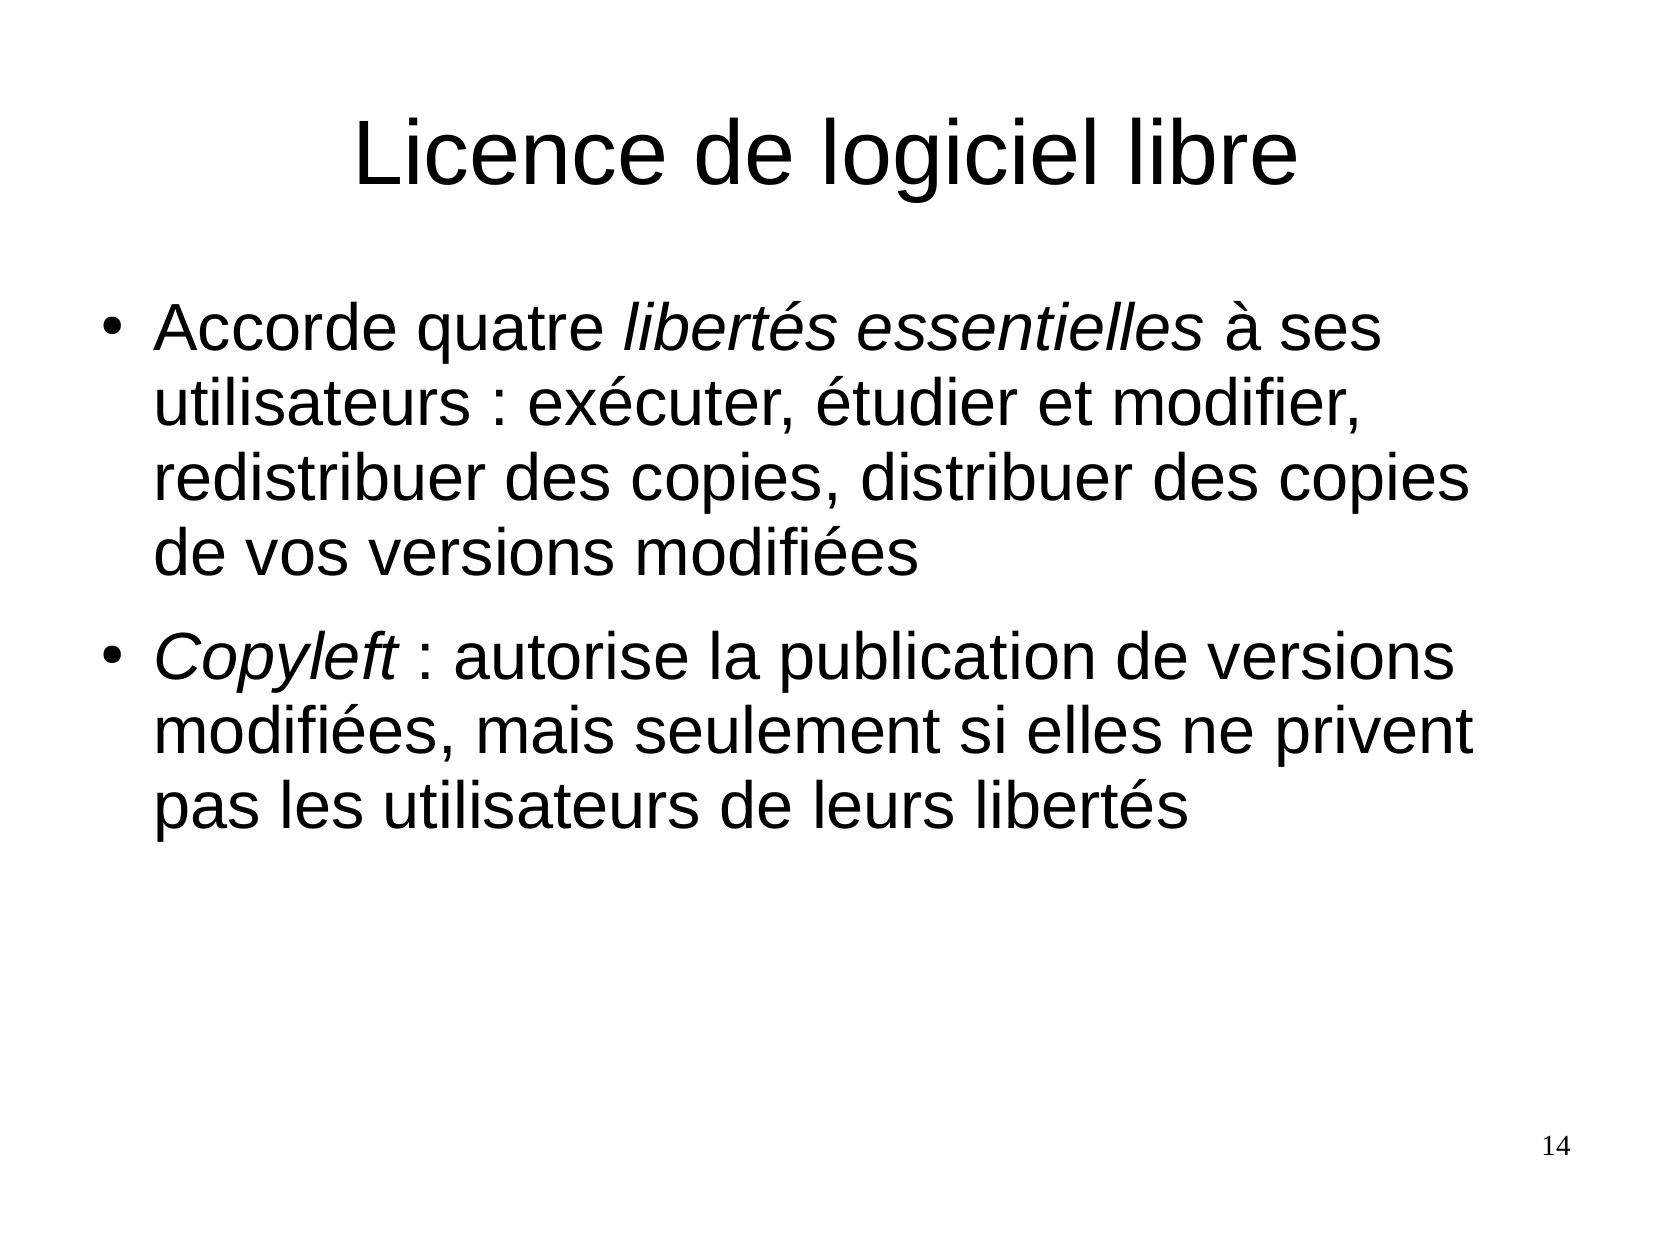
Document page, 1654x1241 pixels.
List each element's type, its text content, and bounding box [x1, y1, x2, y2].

list Accorde quatre libertés essentielles à ses utilisateurs : exécuter, étudier et modifier, redistribuer des copies, distribuer des copies de vos versions modifiées Copyleft : autorise la publication de versions modifiées, mais seulement si elles ne privent pas les utilisateurs de leurs libertés [82, 290, 1538, 1010]
title Licence de logiciel libre [82, 49, 1571, 257]
